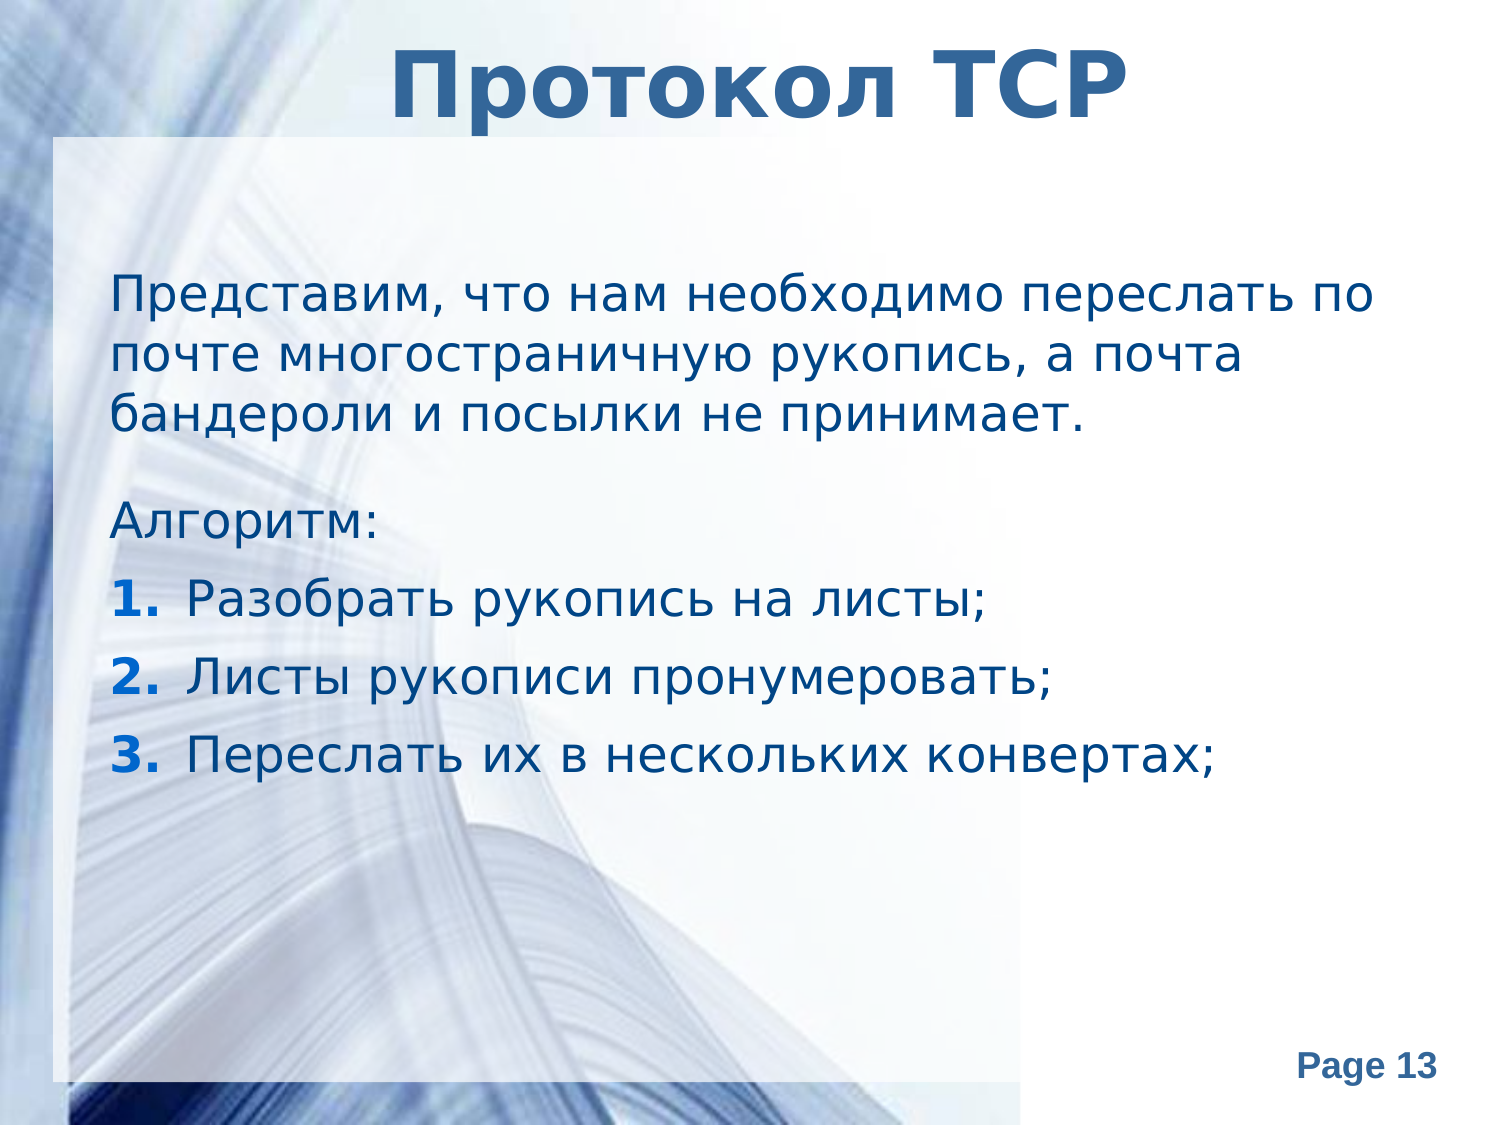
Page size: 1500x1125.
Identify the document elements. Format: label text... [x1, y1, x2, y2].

text_box Протокол TCP [372, 18, 1178, 144]
picture [0, 0, 1500, 1125]
text_box Представим, что нам необходимо переслать по почте многостраничную рукопись, а почта бандероли и посылки не принимает. Алгоритм: Разобрать рукопись на листы; Листы рукописи пронумеровать; Переслать их в нескольких конвертах; [94, 193, 1394, 601]
